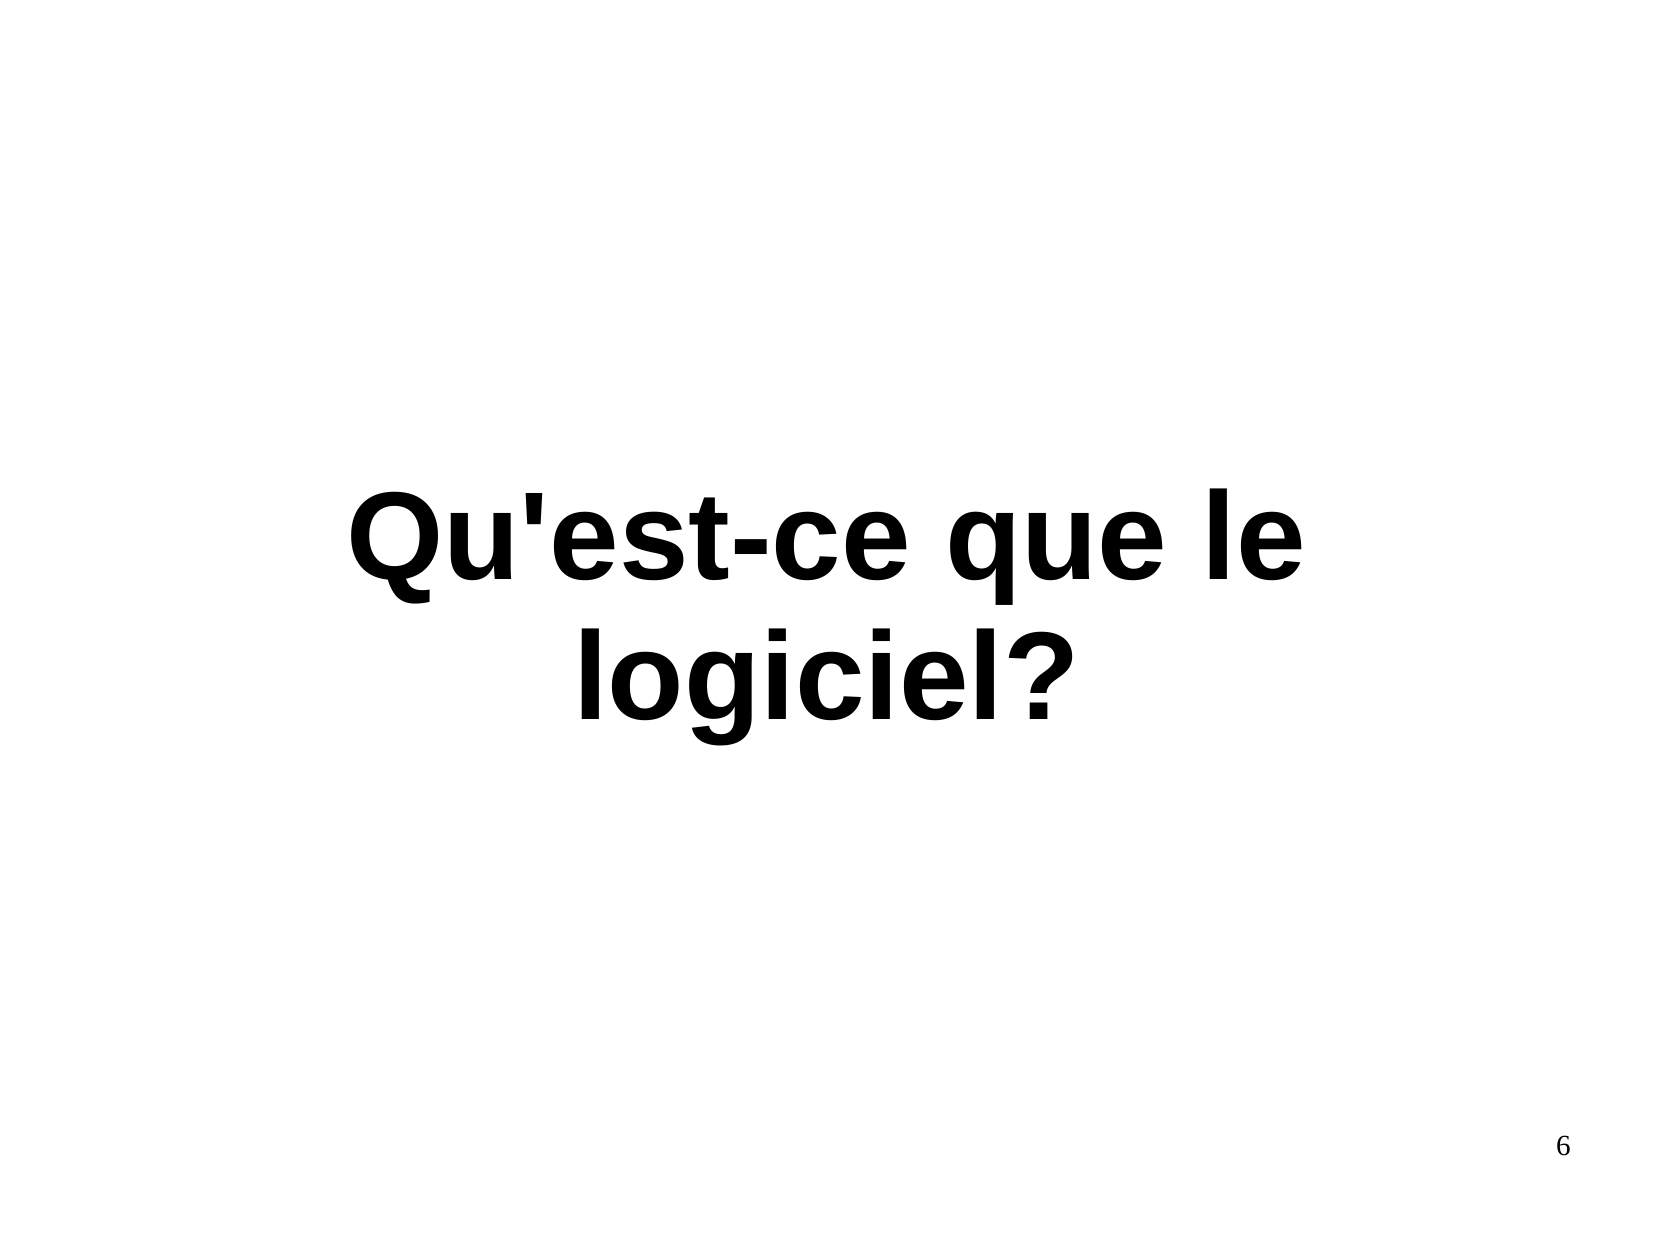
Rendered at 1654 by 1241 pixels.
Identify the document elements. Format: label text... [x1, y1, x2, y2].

title Qu'est-ce que le logiciel? [82, 466, 1571, 746]
